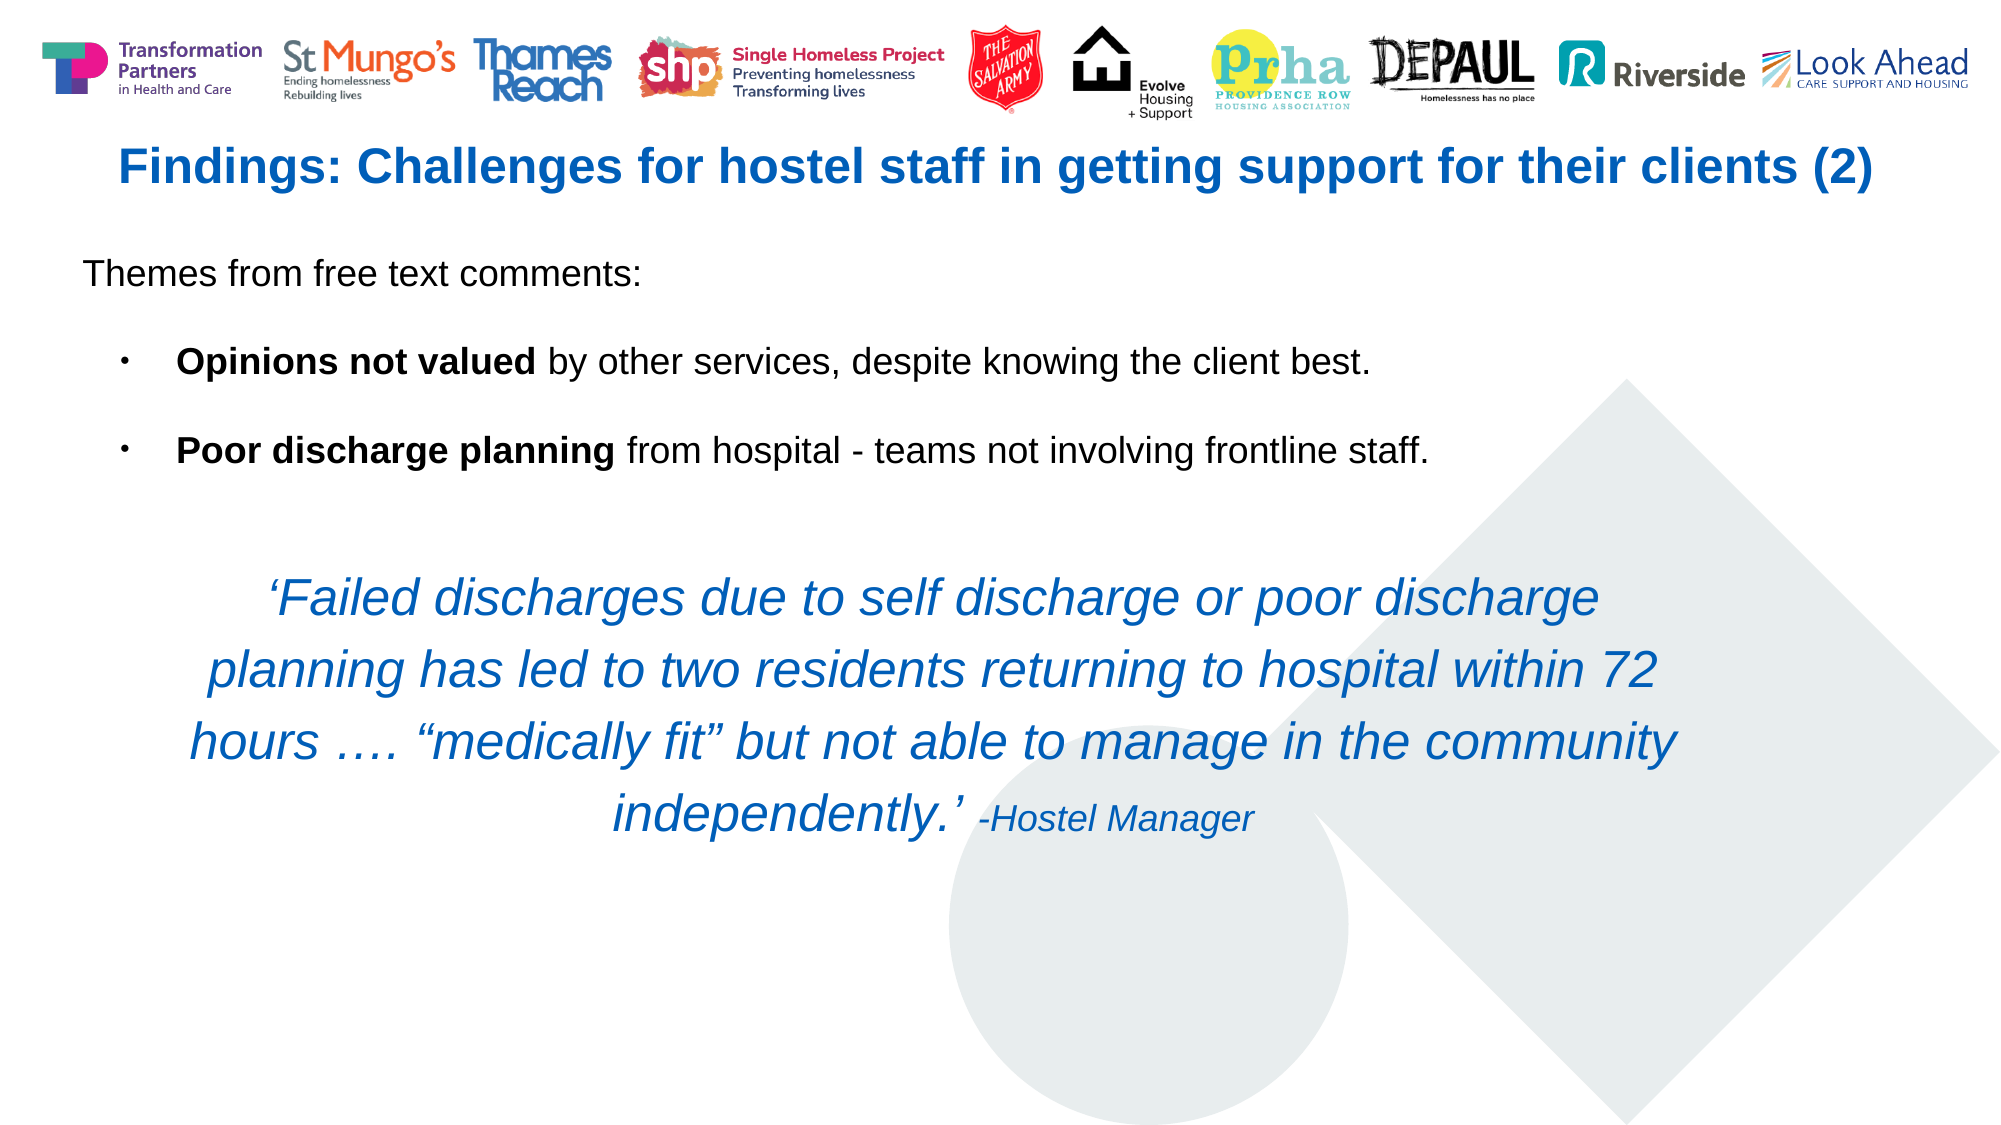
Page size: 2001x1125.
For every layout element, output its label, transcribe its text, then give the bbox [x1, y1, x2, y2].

picture [275, 32, 461, 110]
picture [1065, 21, 1195, 121]
picture [1202, 25, 1356, 117]
text_box ‘Failed discharges due to self discharge or poor discharge planning has led to two residents returning to hospital within 72 hours …. “medically fit” but not able to manage in the community independently.’ -Hostel Manager [71, 539, 1796, 851]
title Findings: Challenges for hostel staff in getting support for their clients (2) [103, 126, 1901, 211]
text_box Themes from free text comments: Opinions not valued by other services, despite knowing the client best. Poor discharge planning from hospital - teams not involving frontline staff. [67, 211, 1933, 620]
picture [630, 31, 953, 112]
picture [1363, 32, 1543, 110]
picture [467, 32, 624, 110]
picture [965, 21, 1046, 121]
picture [1550, 36, 1976, 104]
